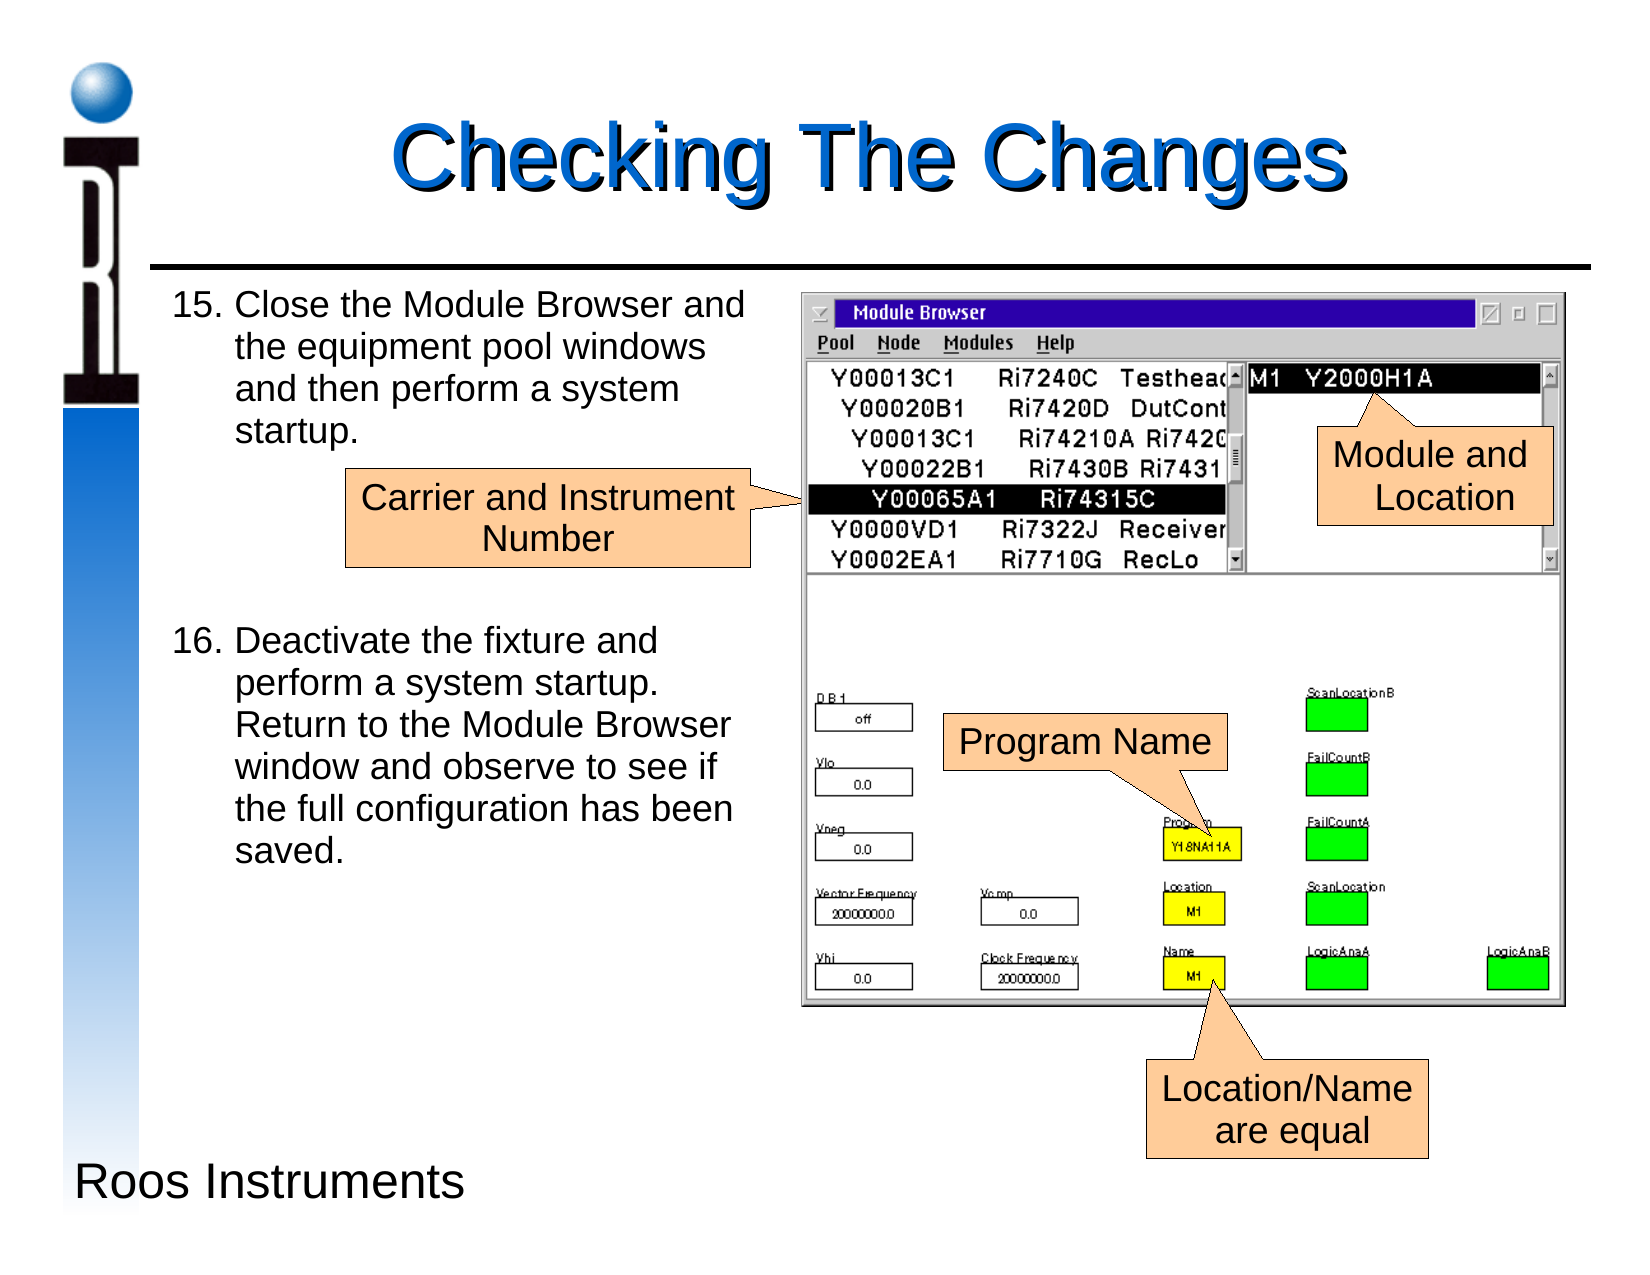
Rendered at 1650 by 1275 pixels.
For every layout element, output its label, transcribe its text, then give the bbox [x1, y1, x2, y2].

title Checking The Changes [147, 66, 1591, 245]
text_box Module and Location [1317, 391, 1554, 526]
text_box Location/Name are equal [1146, 979, 1429, 1159]
text_box 15. Close the Module Browser and the equipment pool windows and then perform a system startup. 16. Deactivate the fixture and perform a system startup. Return to the Module Browser window and observe to see if the full configuration has been saved. [157, 276, 766, 880]
text_box Carrier and Instrument Number [345, 468, 801, 568]
picture [59, 59, 144, 411]
picture [801, 292, 1566, 1007]
text_box Program Name [943, 713, 1228, 837]
